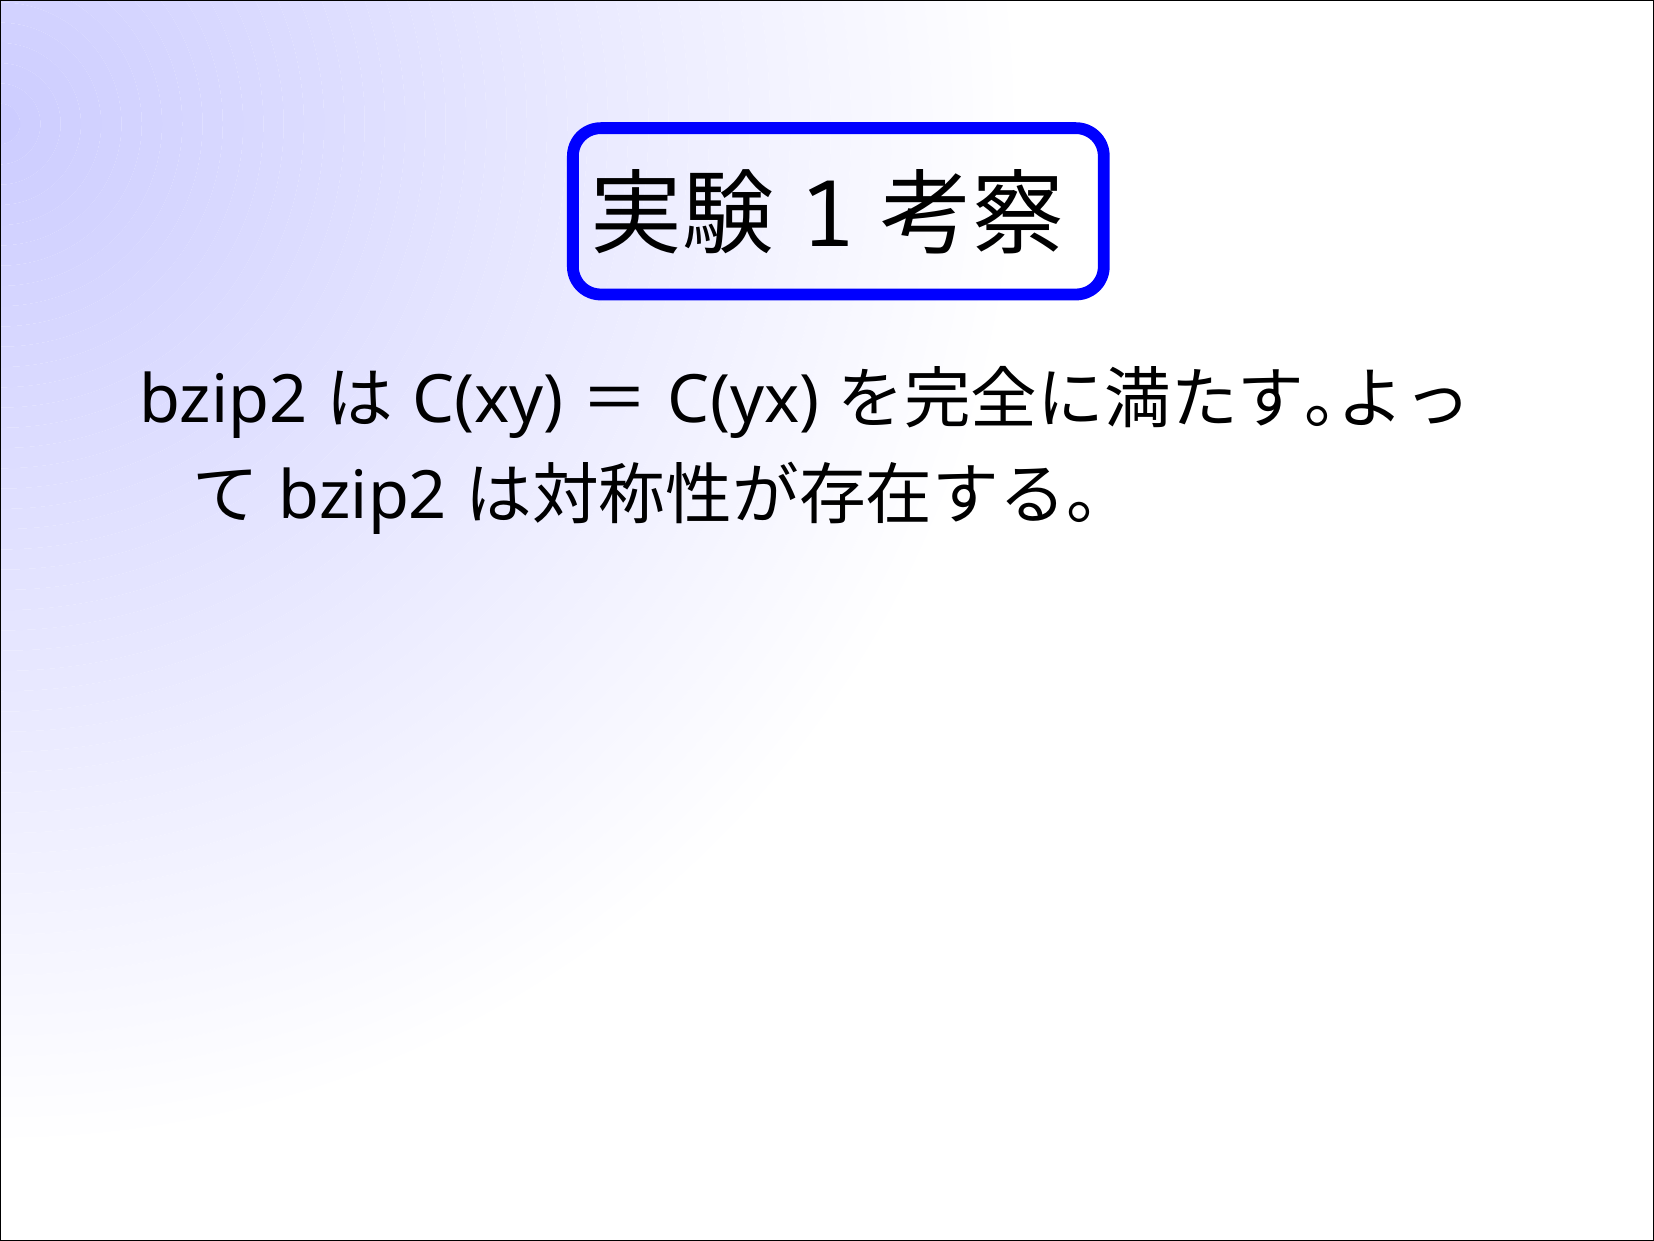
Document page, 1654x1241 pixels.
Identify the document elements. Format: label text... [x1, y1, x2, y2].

list bzip2はC(xy)＝C(yx)を完全に満たす。よってbzip2は対称性が存在する。 [121, 344, 1534, 1127]
title 実験1考察 [121, 102, 1534, 311]
